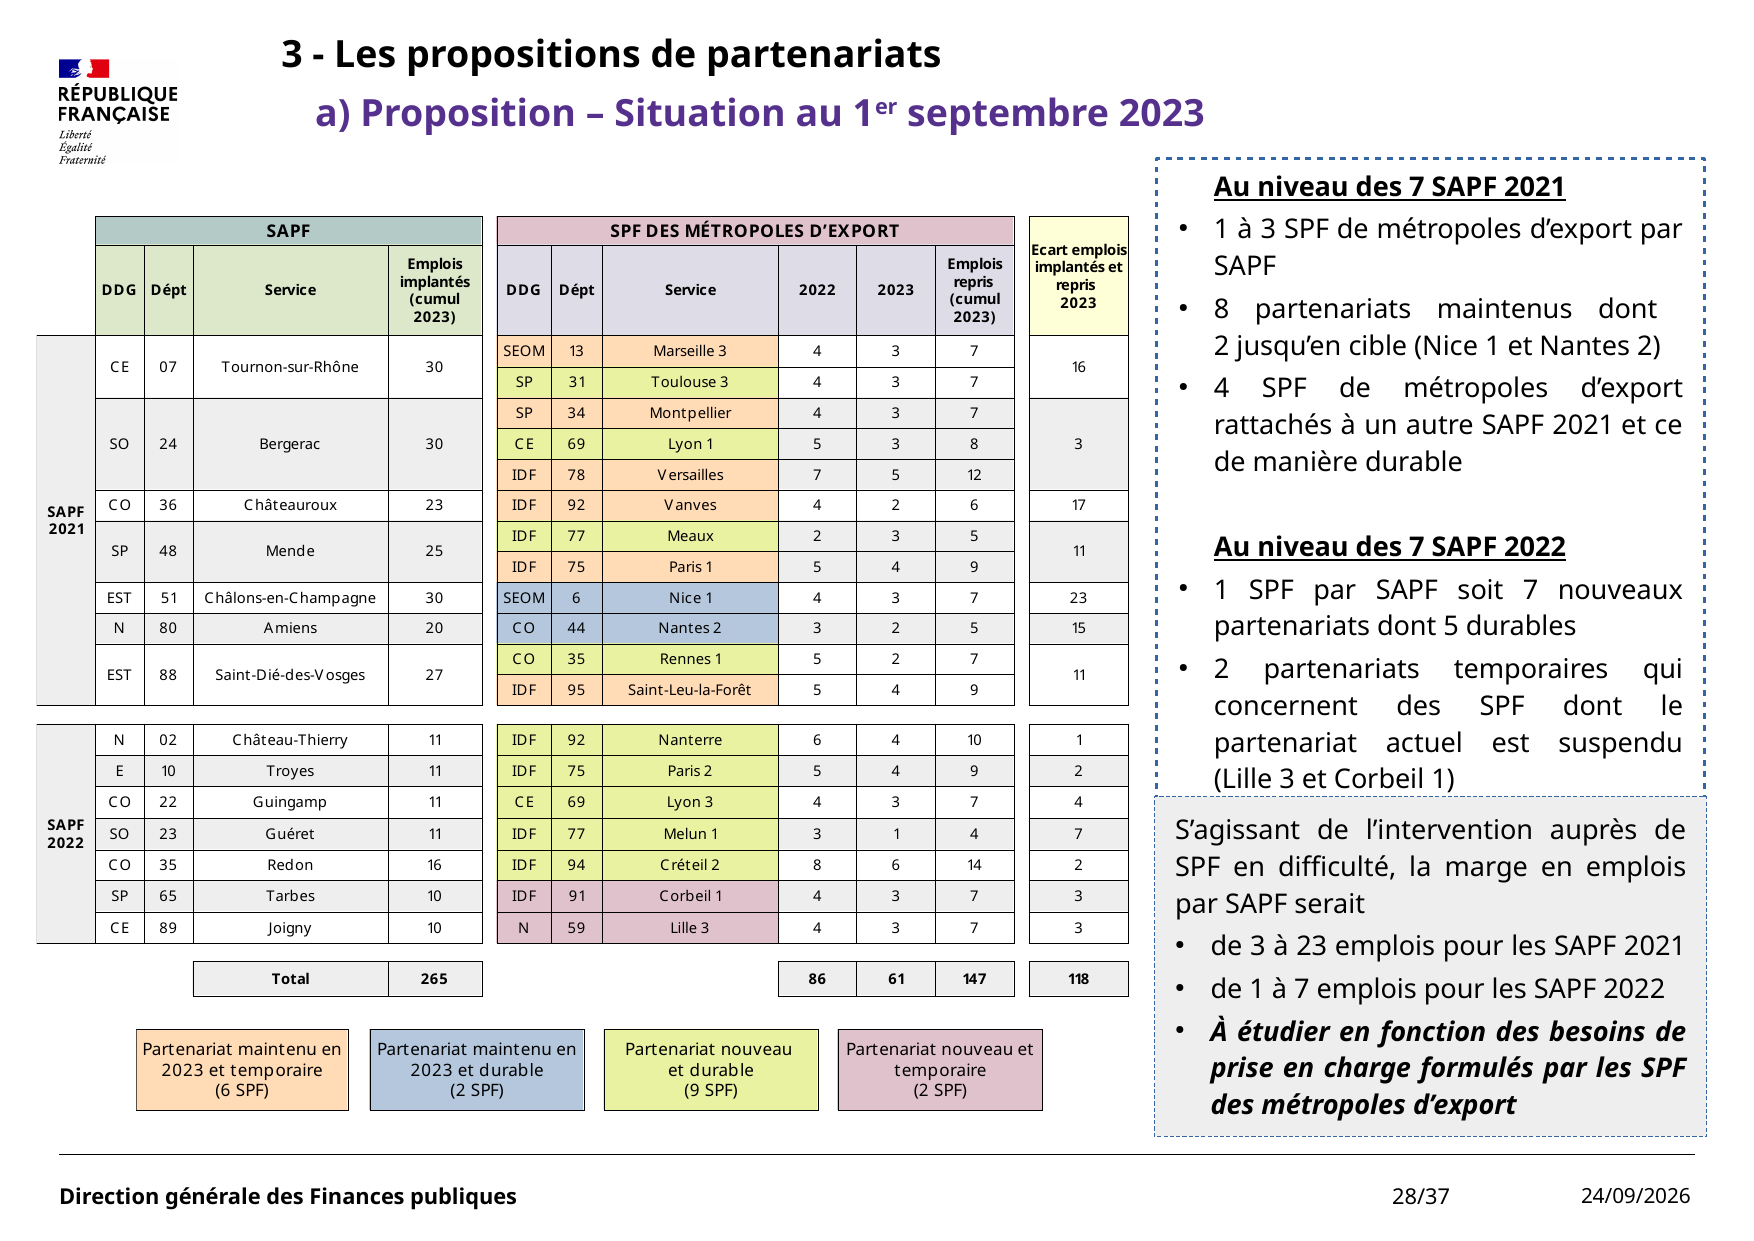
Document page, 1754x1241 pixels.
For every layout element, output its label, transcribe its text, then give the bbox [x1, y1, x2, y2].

picture [136, 1029, 1045, 1113]
picture [59, 59, 178, 164]
text_box S’agissant de l’intervention auprès de SPF en difficulté, la marge en emplois par SAPF serait de 3 à 23 emplois pour les SAPF 2021 de 1 à 7 emplois pour les SAPF 2022 À étudier en fonction des besoins de prise en charge formulés par les SPF des métropoles d’export [1154, 796, 1707, 1137]
picture [36, 216, 1131, 998]
text_box 3 - Les propositions de partenariats [230, 20, 1707, 86]
text_box Au niveau des 7 SAPF 2021 1 à 3 SPF de métropoles d’export par SAPF 8 partenariats maintenus dont 2 jusqu’en cible (Nice 1 et Nantes 2) 4 SPF de métropoles d’export rattachés à un autre SAPF 2021 et ce de manière durable Au niveau des 7 SAPF 2022 1 SPF par SAPF soit 7 nouveaux partenariats dont 5 durables 2 partenariats temporaires qui concernent des SPF dont le partenariat actuel est suspendu (Lille 3 et Corbeil 1) [1156, 183, 1705, 781]
text_box a) Proposition – Situation au 1er septembre 2023 [265, 78, 1406, 149]
